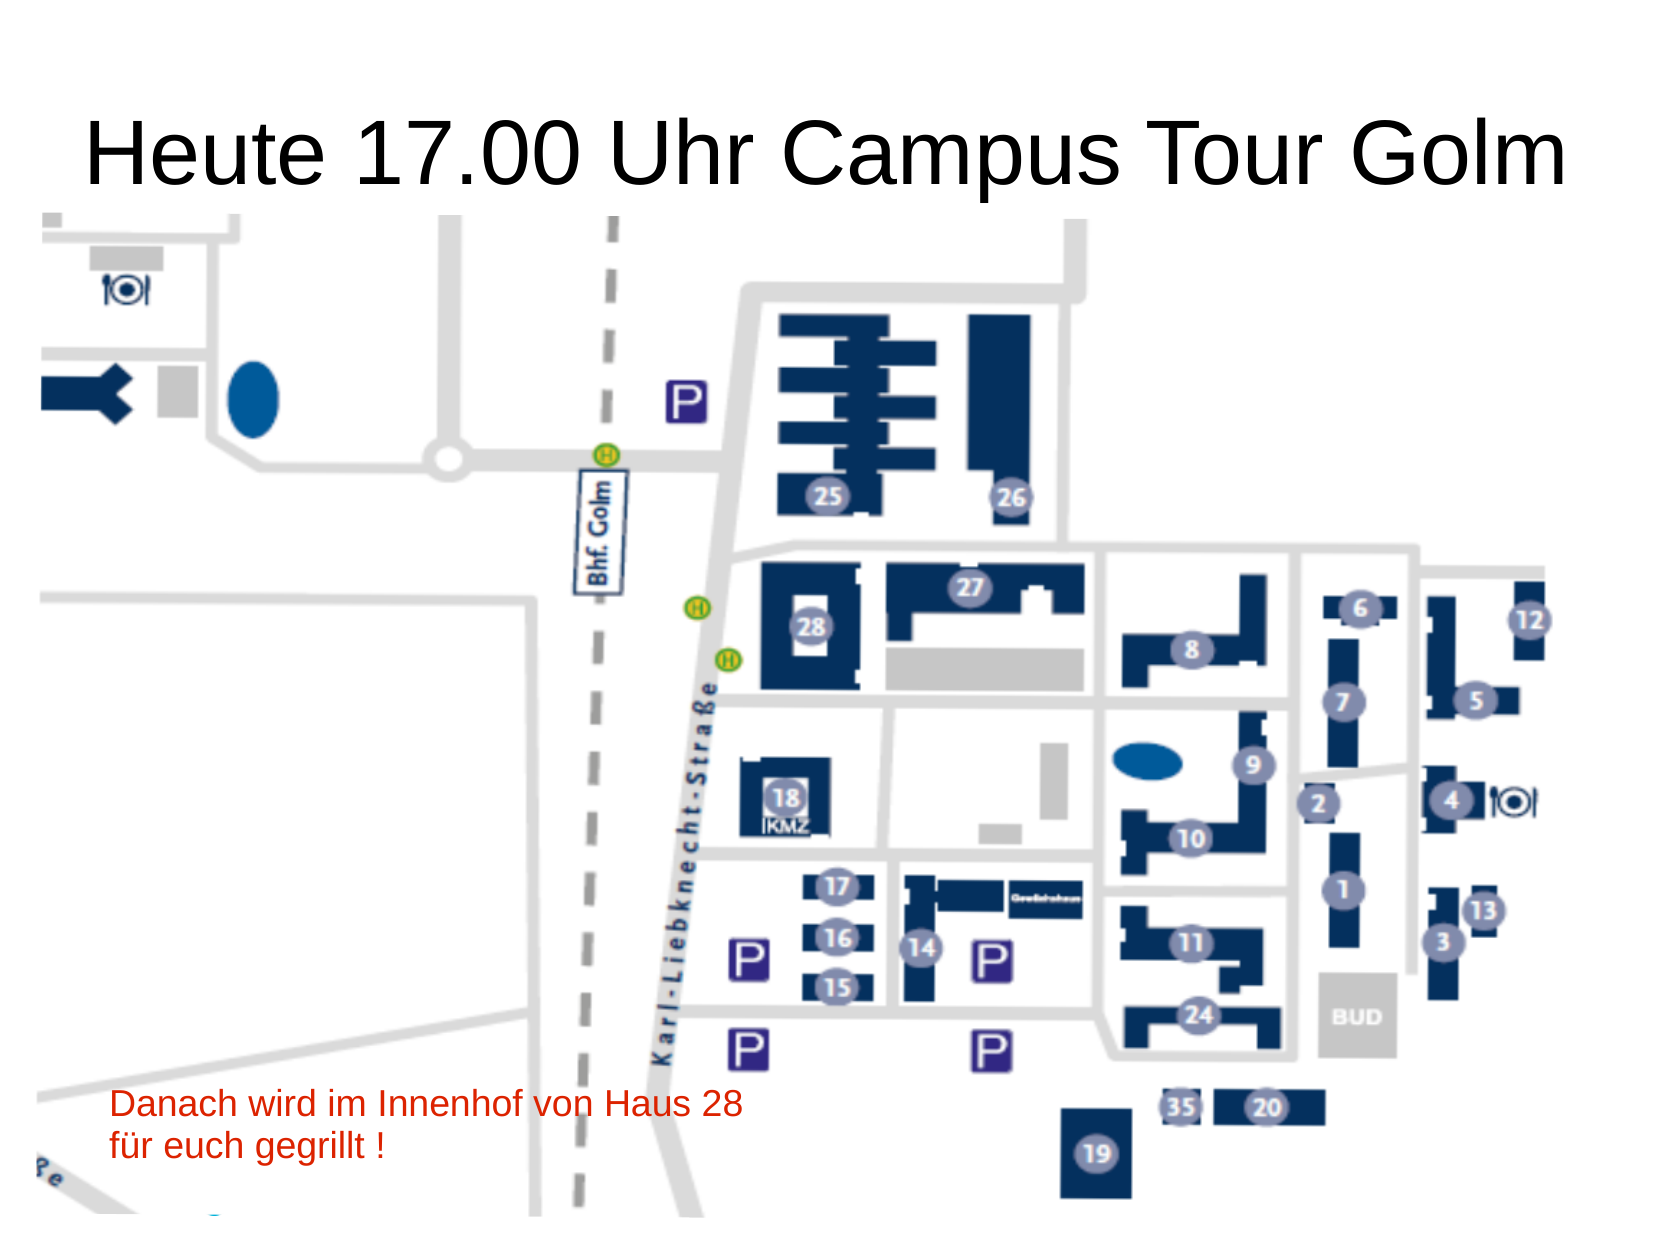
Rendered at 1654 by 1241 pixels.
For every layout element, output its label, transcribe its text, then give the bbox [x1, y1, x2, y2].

picture [35, 212, 1574, 1223]
text_box Danach wird im Innenhof von Haus 28 für euch gegrillt ! [94, 1074, 759, 1174]
title Heute 17.00 Uhr Campus Tour Golm [82, 49, 1571, 257]
